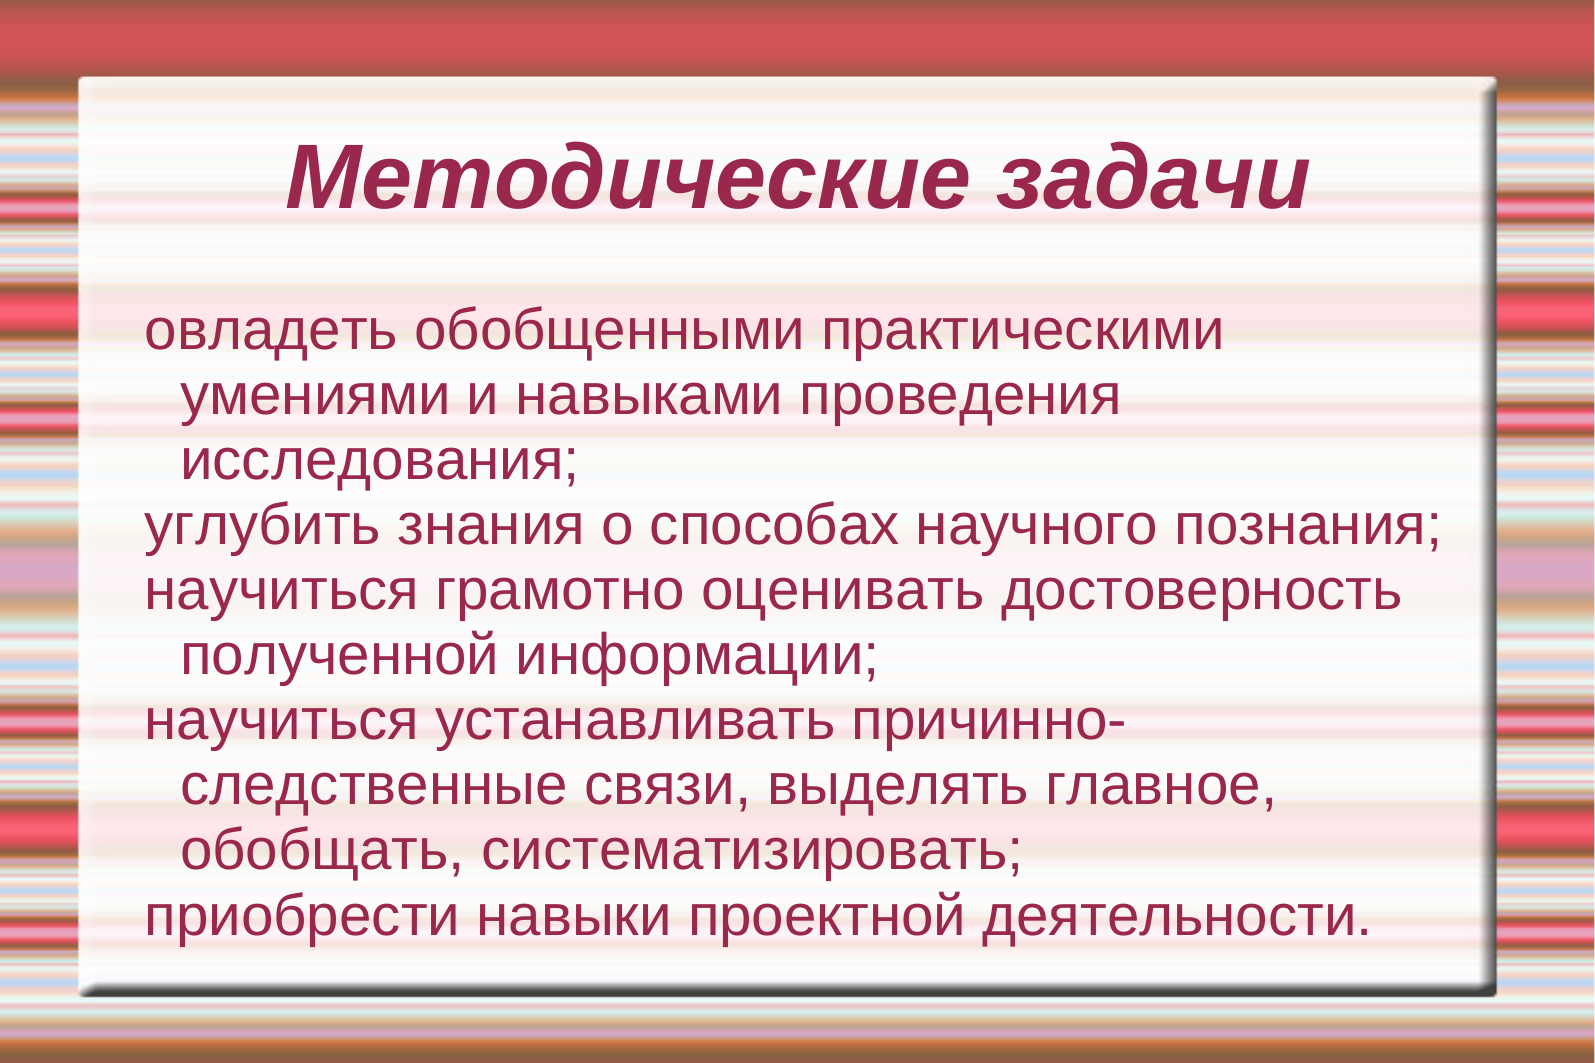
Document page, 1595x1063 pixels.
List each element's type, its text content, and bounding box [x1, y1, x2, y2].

subtitle овладеть обобщенными практическими умениями и навыками проведения исследования; углубить знания о способах научного познания; научиться грамотно оценивать достоверность полученной информации; научиться устанавливать причинно-следственные связи, выделять главное, обобщать, систематизировать; приобрести навыки проектной деятельности. [144, 265, 1477, 979]
picture [0, 0, 1595, 1063]
title Методические задачи [118, 88, 1480, 266]
